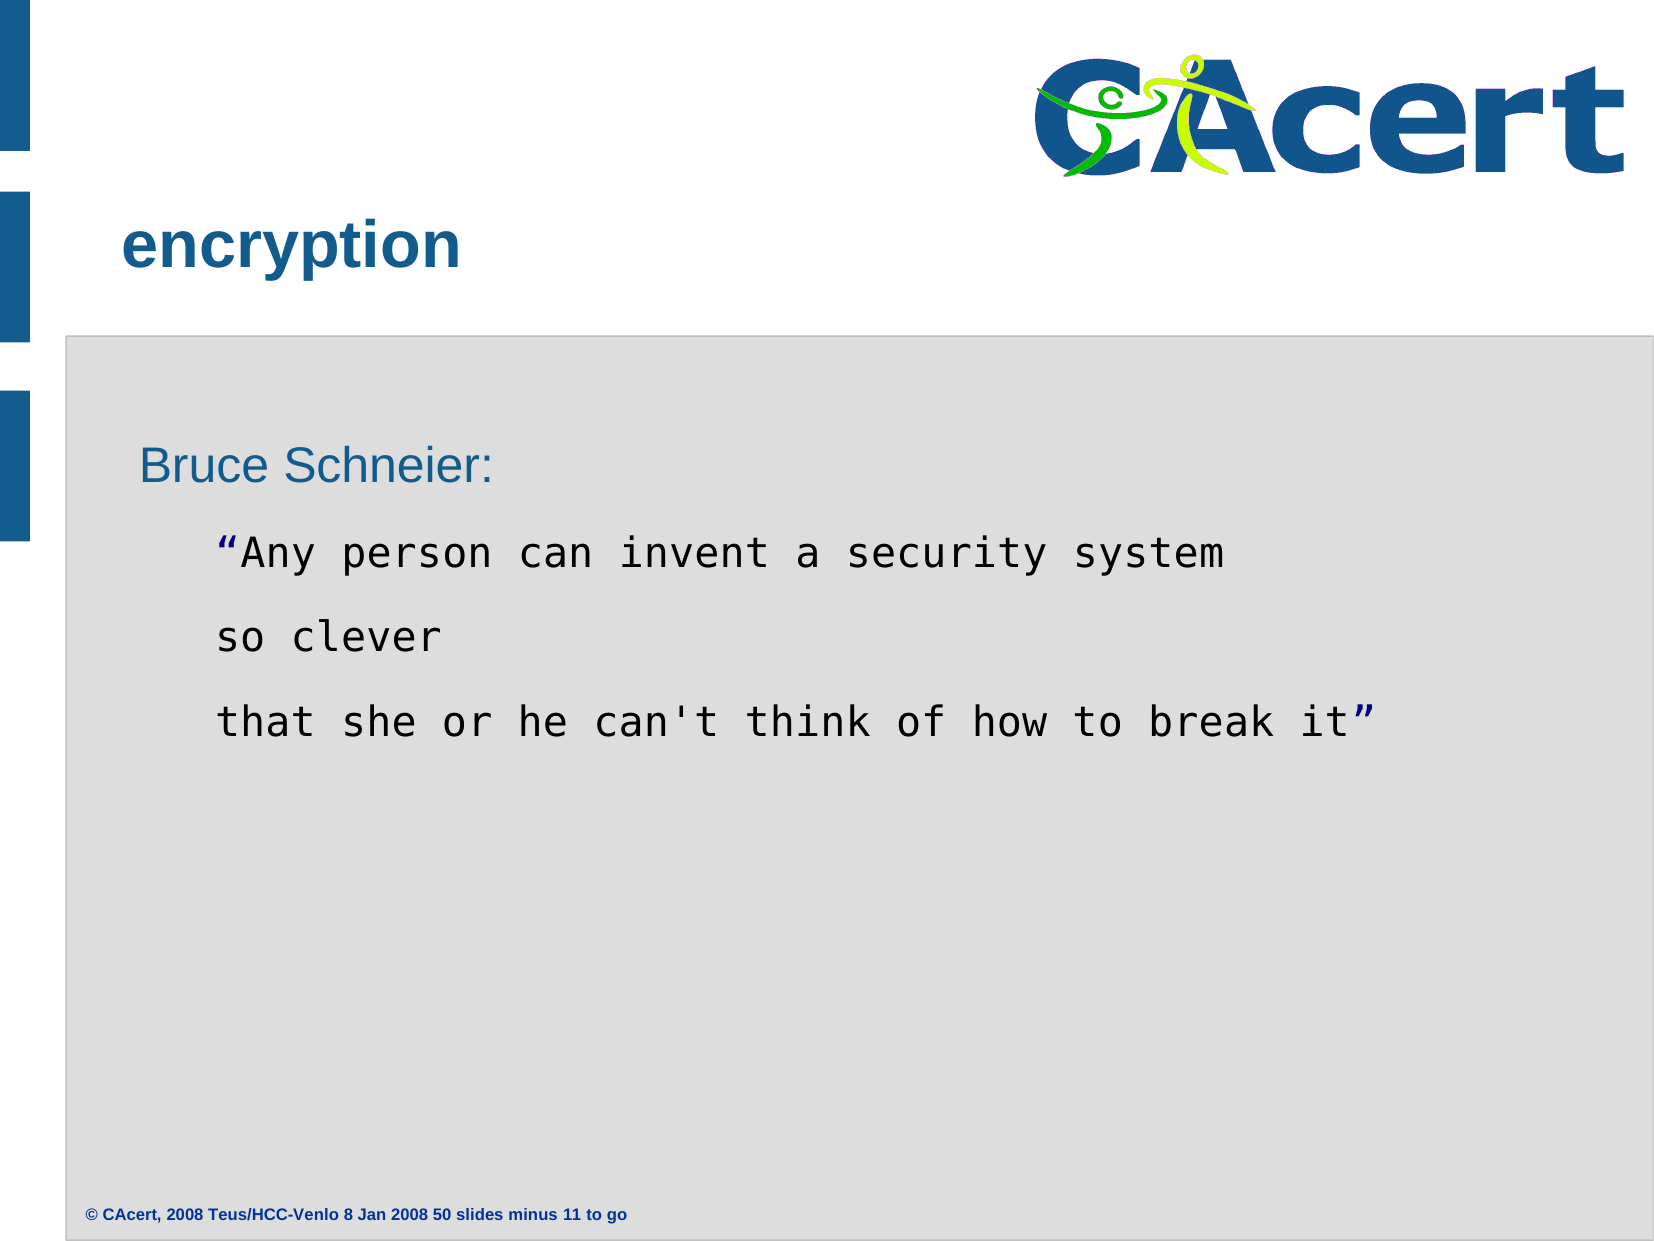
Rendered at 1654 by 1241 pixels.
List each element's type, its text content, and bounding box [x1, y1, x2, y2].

title encryption [121, 177, 1533, 316]
picture [1033, 53, 1625, 178]
list Bruce Schneier: “Any person can invent a security system so clever that she or he can't think of how to break it” [121, 344, 1595, 1238]
